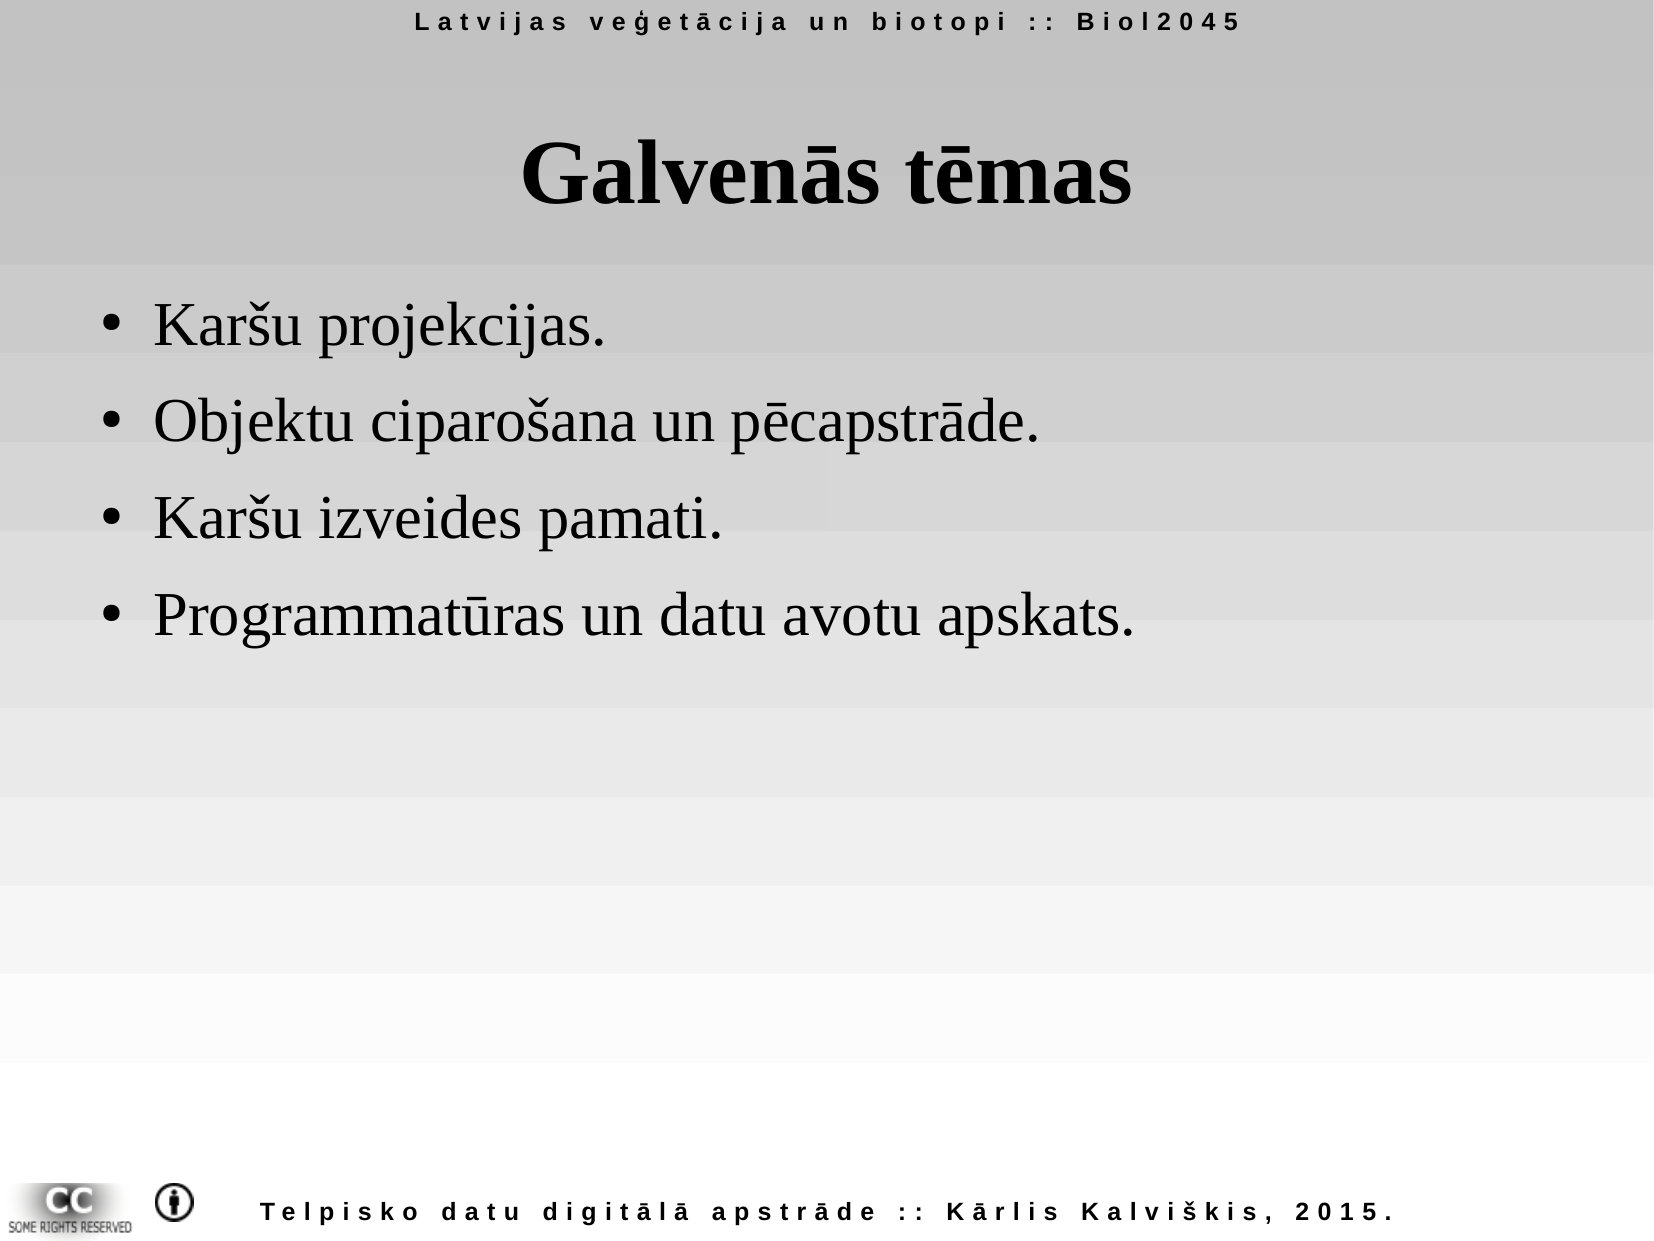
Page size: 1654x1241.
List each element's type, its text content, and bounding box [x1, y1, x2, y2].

list Karšu projekcijas. Objektu ciparošana un pēcapstrāde. Karšu izveides pamati. Programmatūras un datu avotu apskats. [82, 289, 1571, 1098]
picture [0, 0, 1654, 1241]
title Galvenās tēmas [29, 56, 1625, 289]
